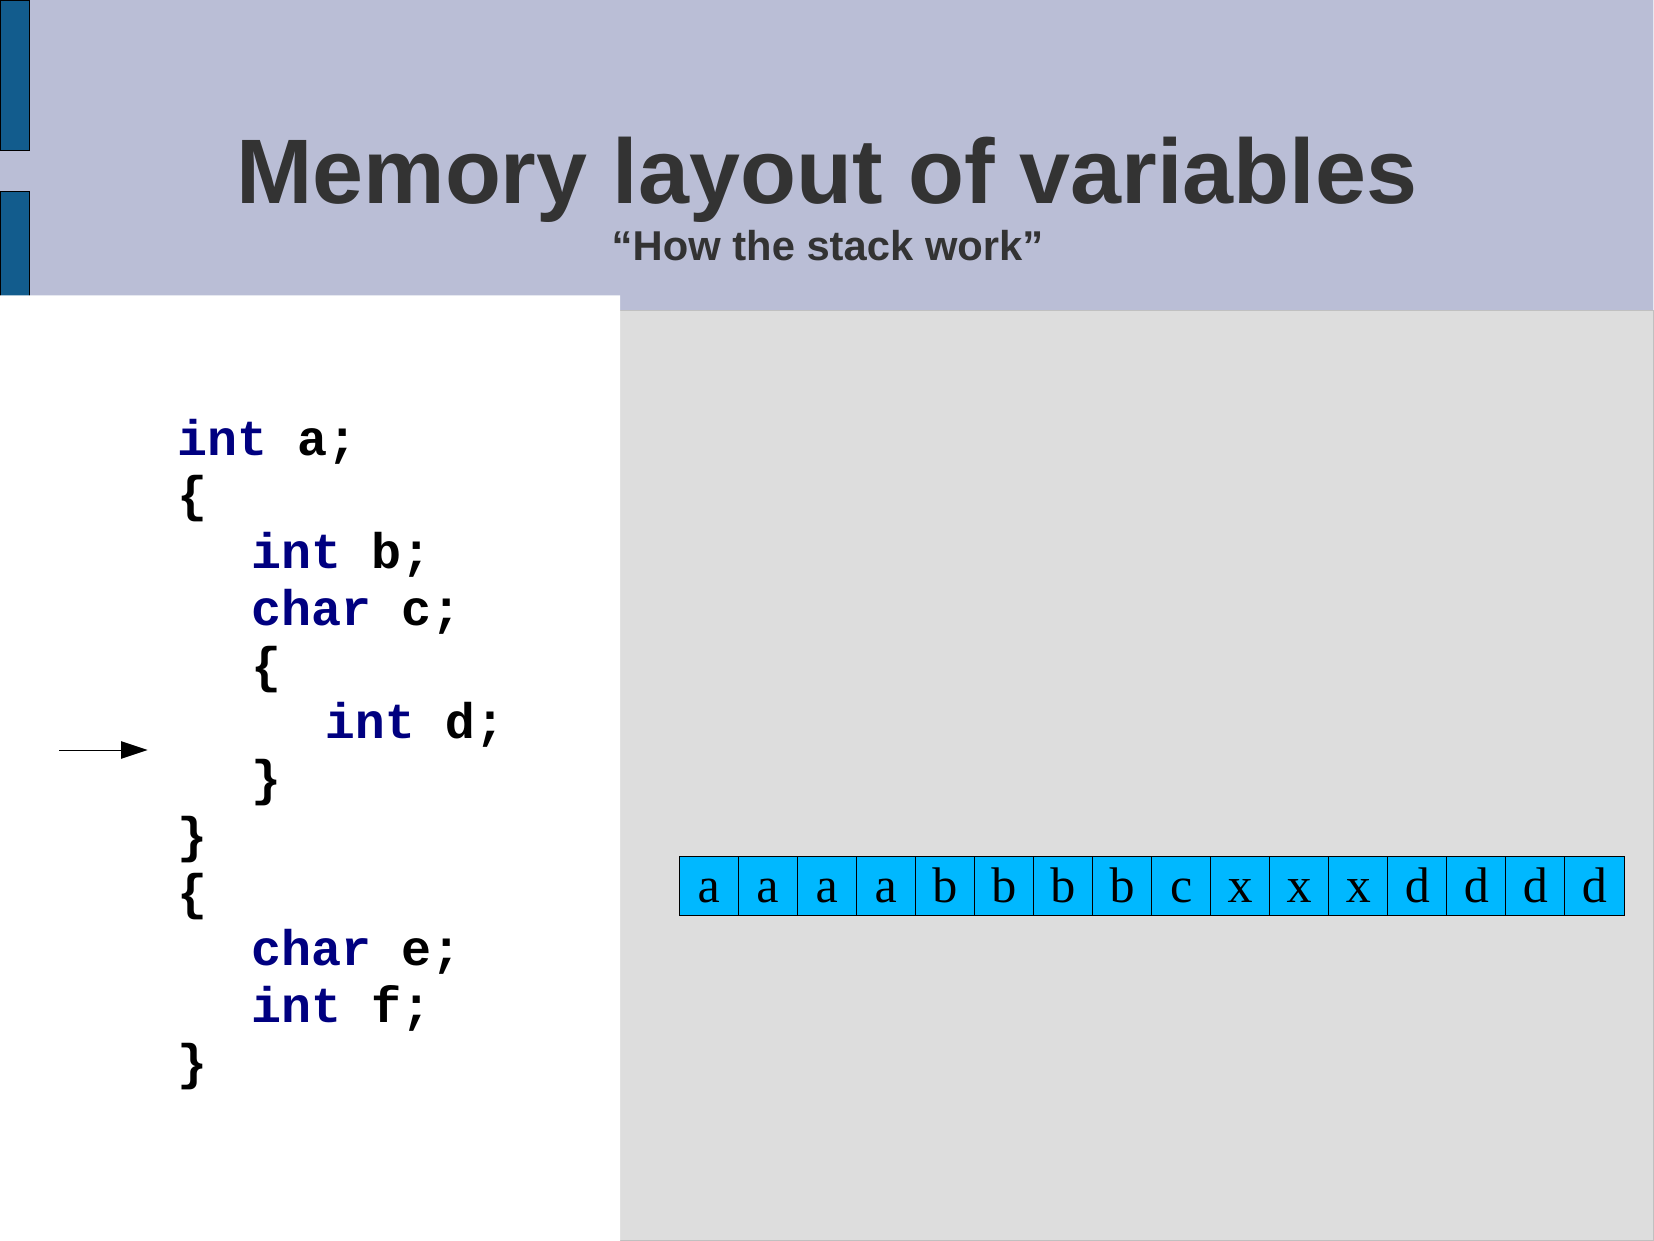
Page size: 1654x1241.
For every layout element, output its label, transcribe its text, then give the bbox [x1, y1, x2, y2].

text_box a [797, 856, 856, 916]
text_box x [1210, 856, 1269, 916]
text_box b [974, 856, 1033, 916]
text_box d [1505, 856, 1564, 916]
text_box a [679, 856, 738, 916]
title Memory layout of variables “How the stack work” [121, 91, 1534, 299]
text_box b [915, 856, 974, 916]
text_box int a; { int b; char c; { int d; } } { char e; int f; } [0, 295, 621, 1241]
text_box d [1564, 856, 1625, 916]
text_box a [856, 856, 915, 916]
text_box x [1269, 856, 1328, 916]
text_box x [1328, 856, 1387, 916]
text_box b [1033, 856, 1092, 916]
text_box d [1387, 856, 1446, 916]
text_box c [1151, 856, 1210, 916]
text_box a [738, 856, 797, 916]
text_box d [1446, 856, 1505, 916]
text_box b [1092, 856, 1151, 916]
